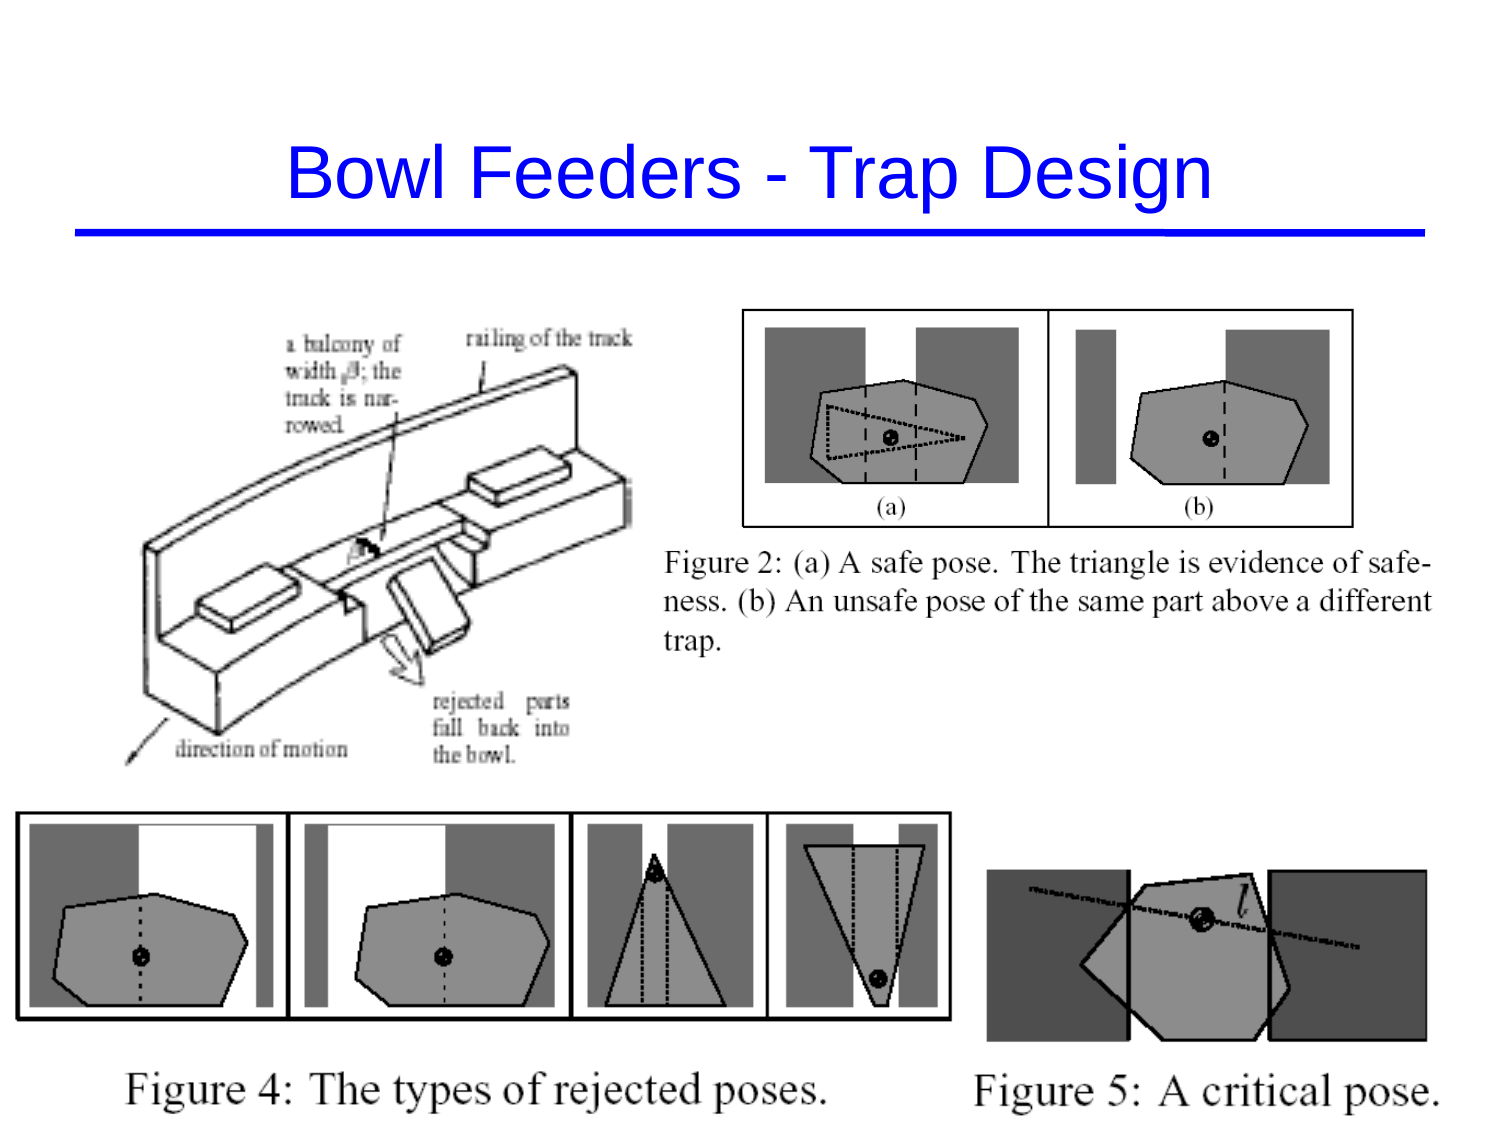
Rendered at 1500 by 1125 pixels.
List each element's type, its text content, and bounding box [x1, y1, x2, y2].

title Bowl Feeders - Trap Design [112, 99, 1388, 238]
picture [75, 287, 1438, 788]
picture [0, 796, 1454, 1125]
